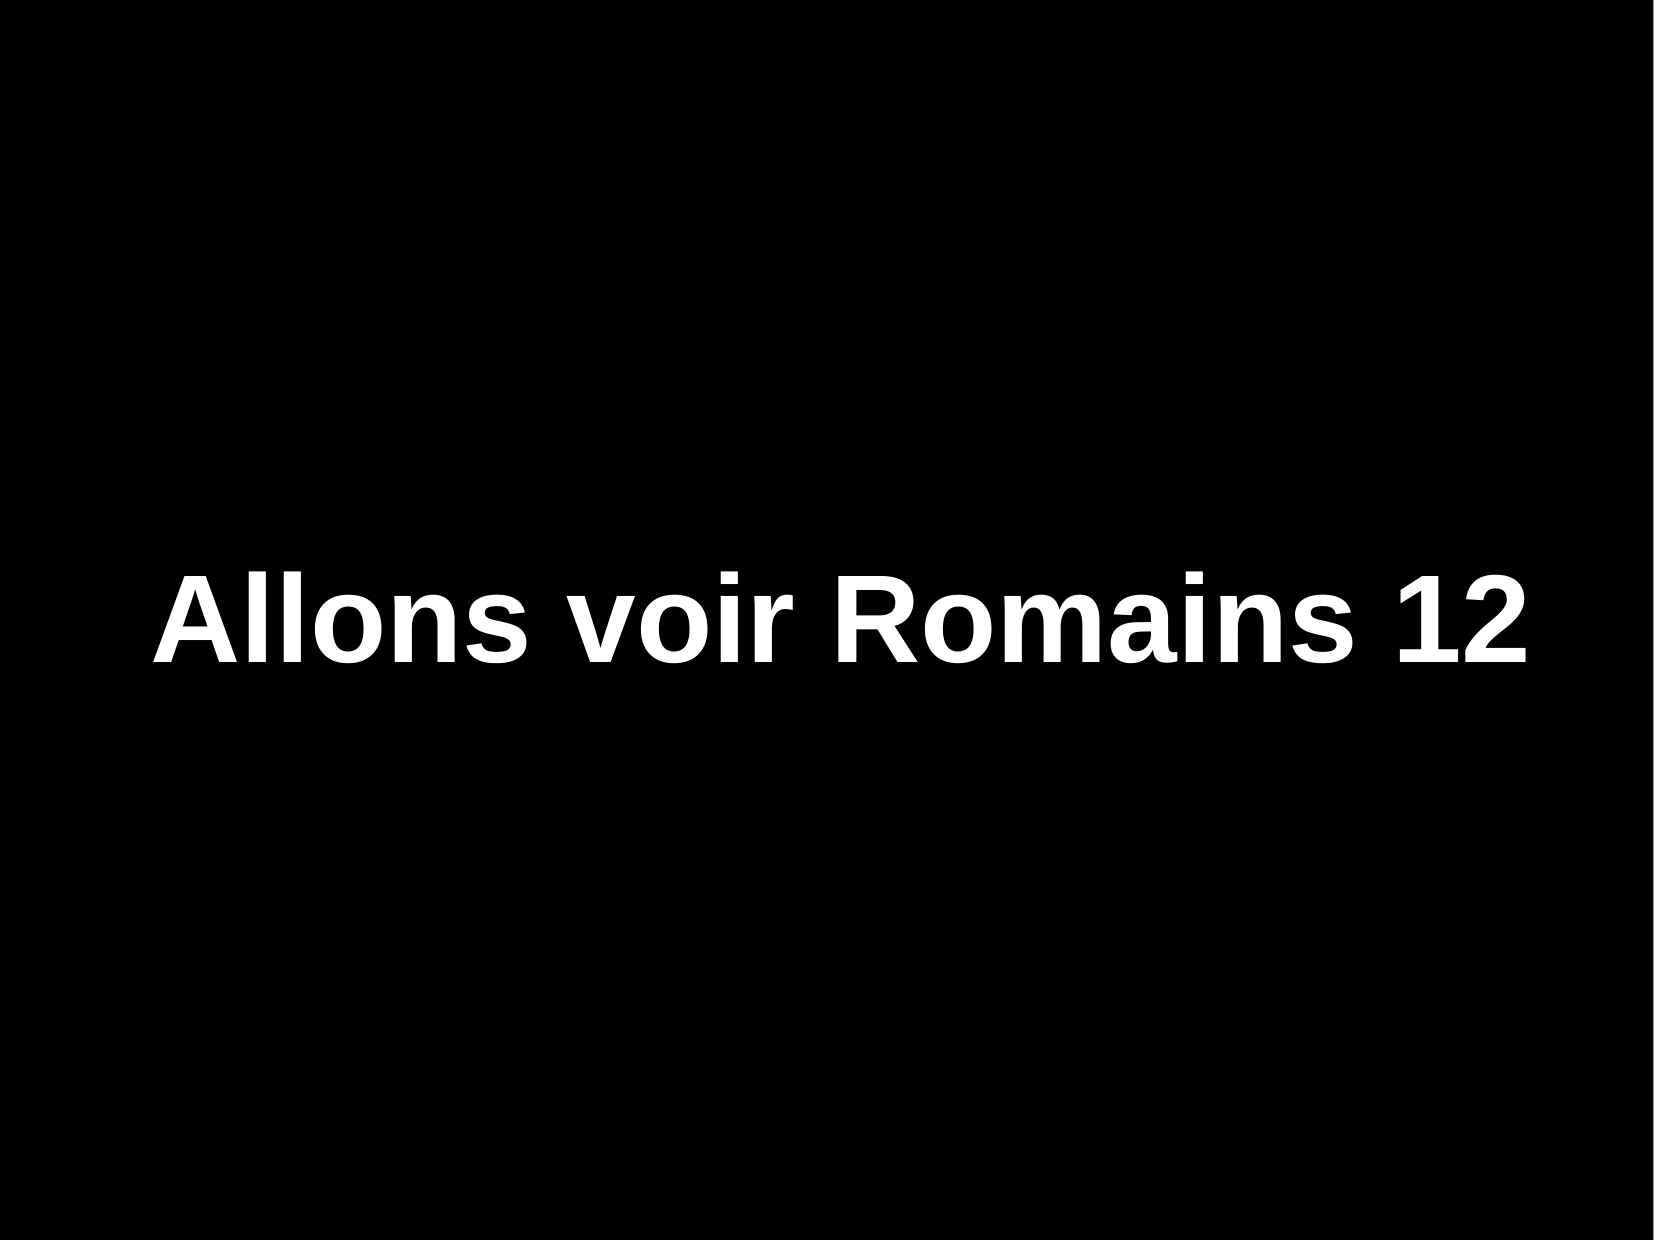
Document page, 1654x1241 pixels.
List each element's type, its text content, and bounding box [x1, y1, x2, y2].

text_box Allons voir Romains 12 [88, 560, 1595, 1004]
